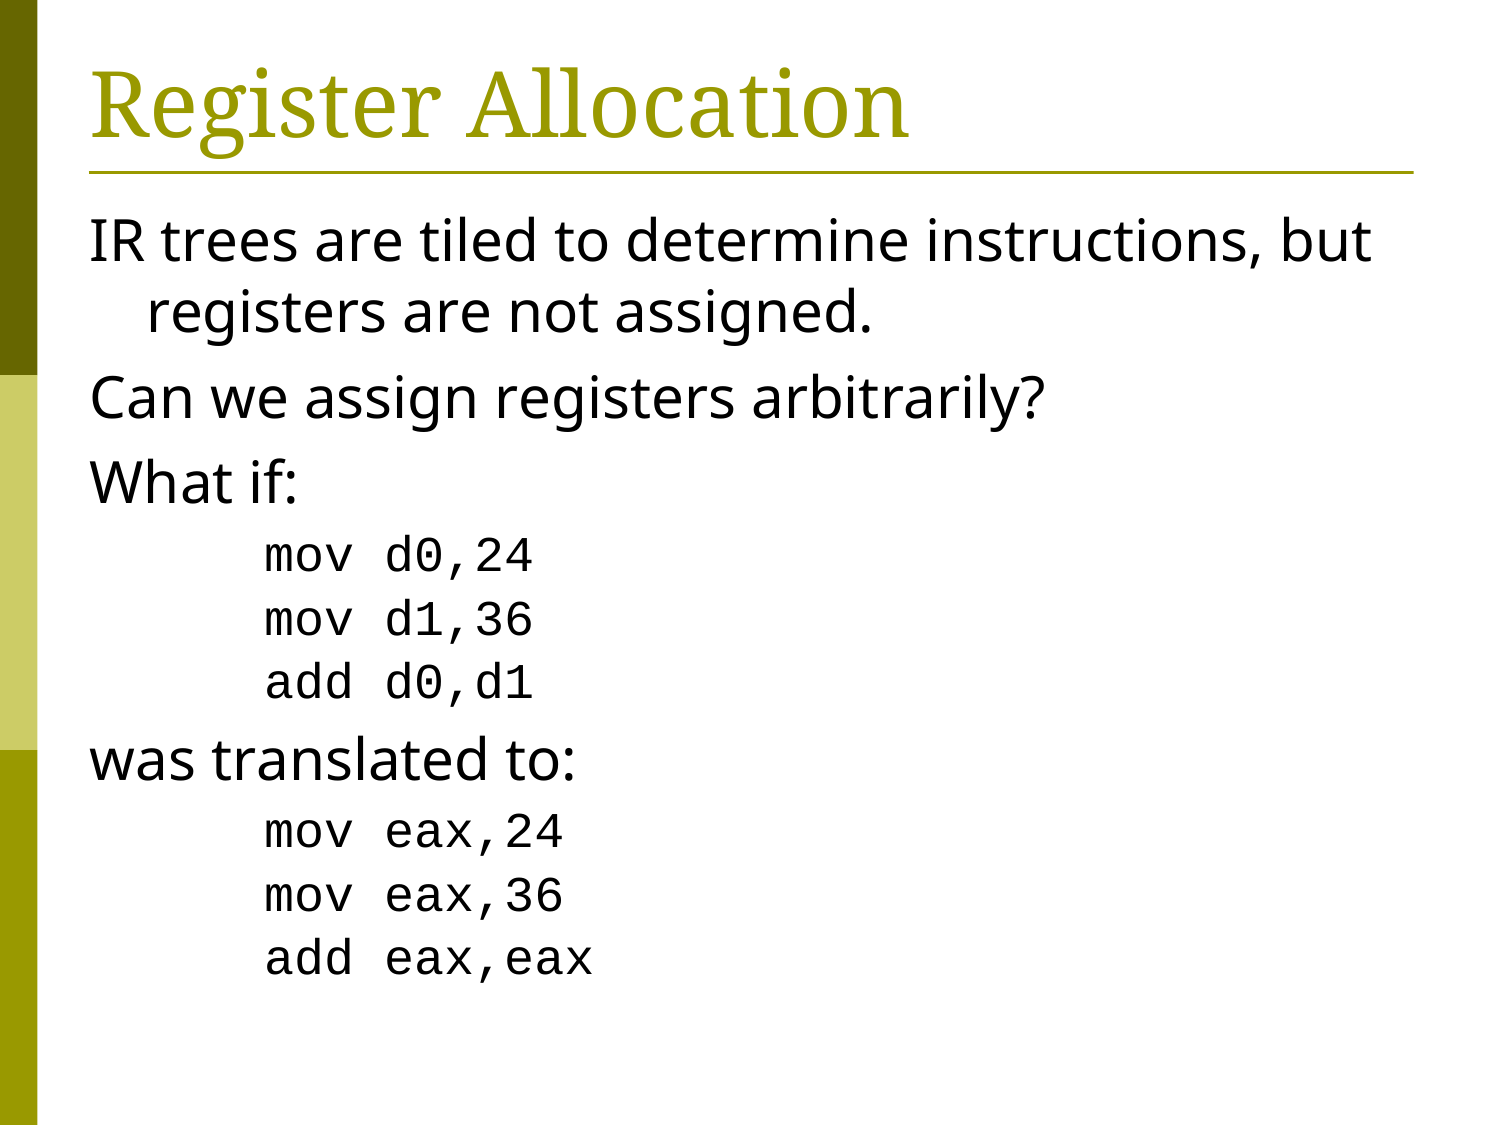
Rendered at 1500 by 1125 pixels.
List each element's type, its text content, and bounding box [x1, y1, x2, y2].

list IR trees are tiled to determine instructions, but registers are not assigned. Can we assign registers arbitrarily? What if: mov d0,24 mov d1,36 add d0,d1 was translated to: mov eax,24 mov eax,36 add eax,eax [75, 196, 1426, 1071]
title Register Allocation [75, 45, 1426, 173]
